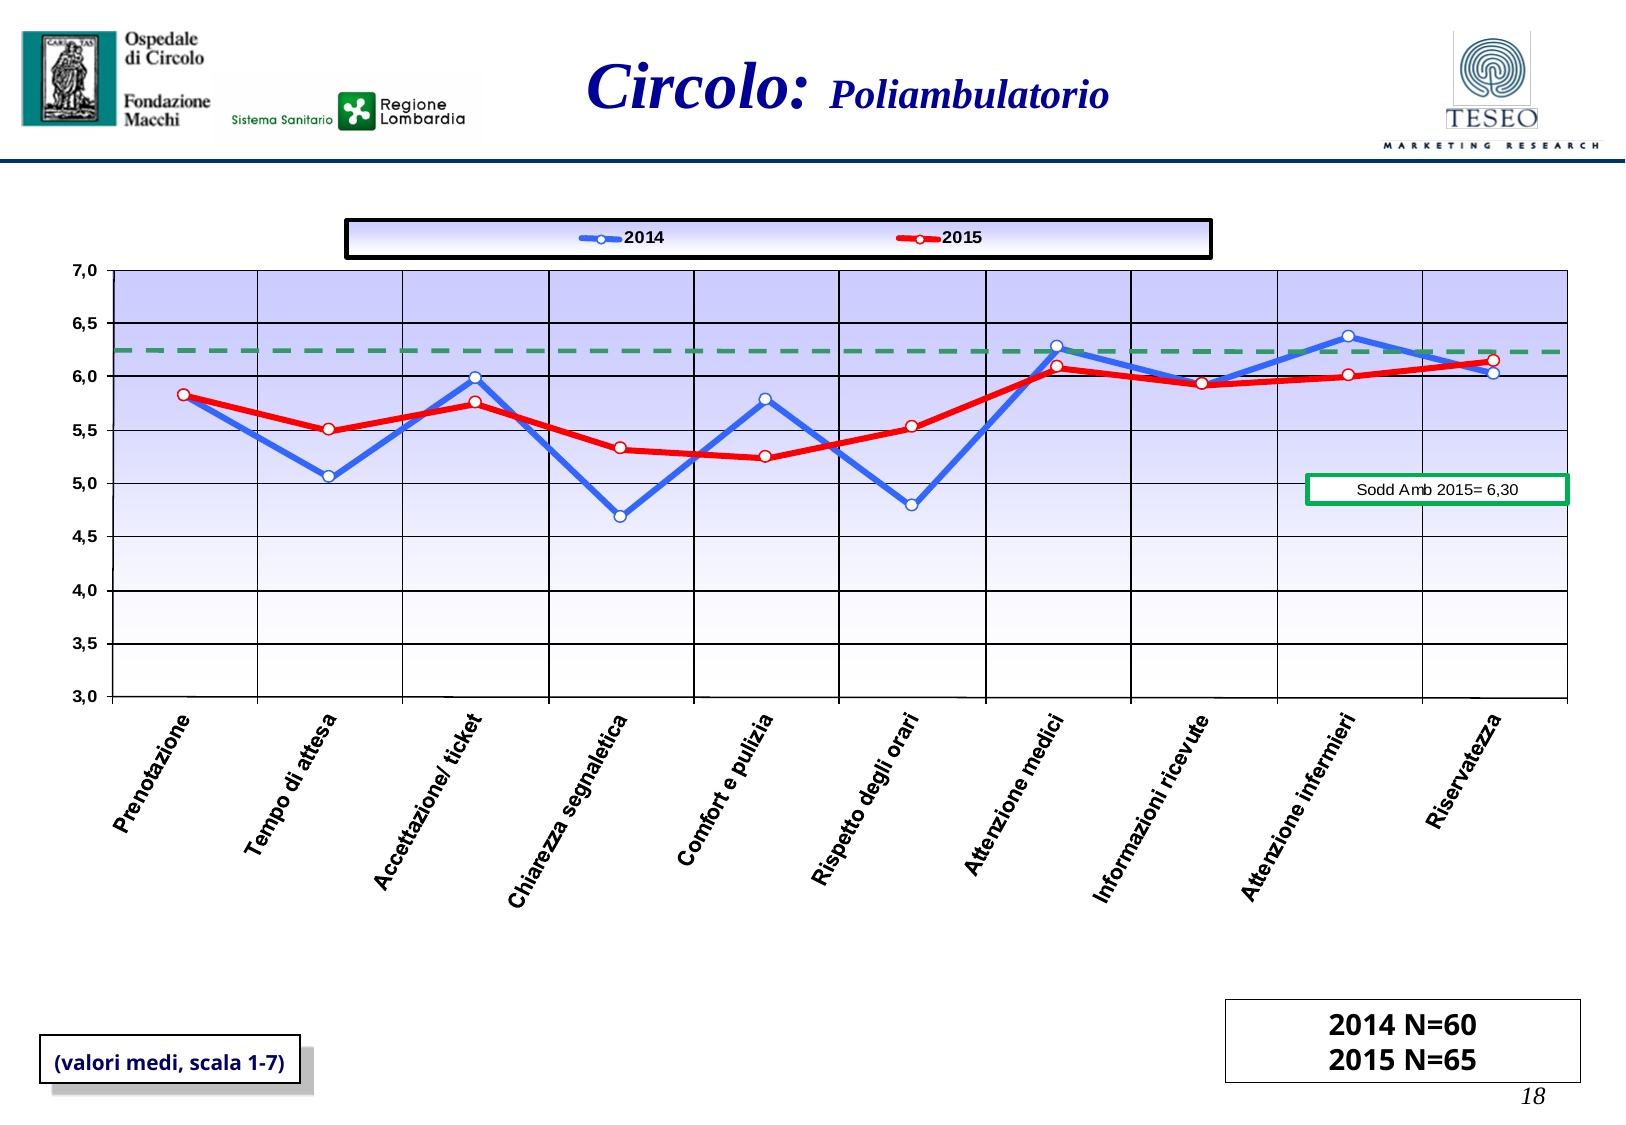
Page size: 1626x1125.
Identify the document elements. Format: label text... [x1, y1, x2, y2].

text_box (valori medi, scala 1-7) [39, 1034, 300, 1083]
text_box 2014 N=60 2015 N=65 [1225, 999, 1581, 1083]
text_box Circolo: Poliambulatorio [304, 18, 1392, 144]
picture [21, 31, 483, 149]
picture [0, 208, 1581, 1083]
picture [1381, 31, 1604, 149]
